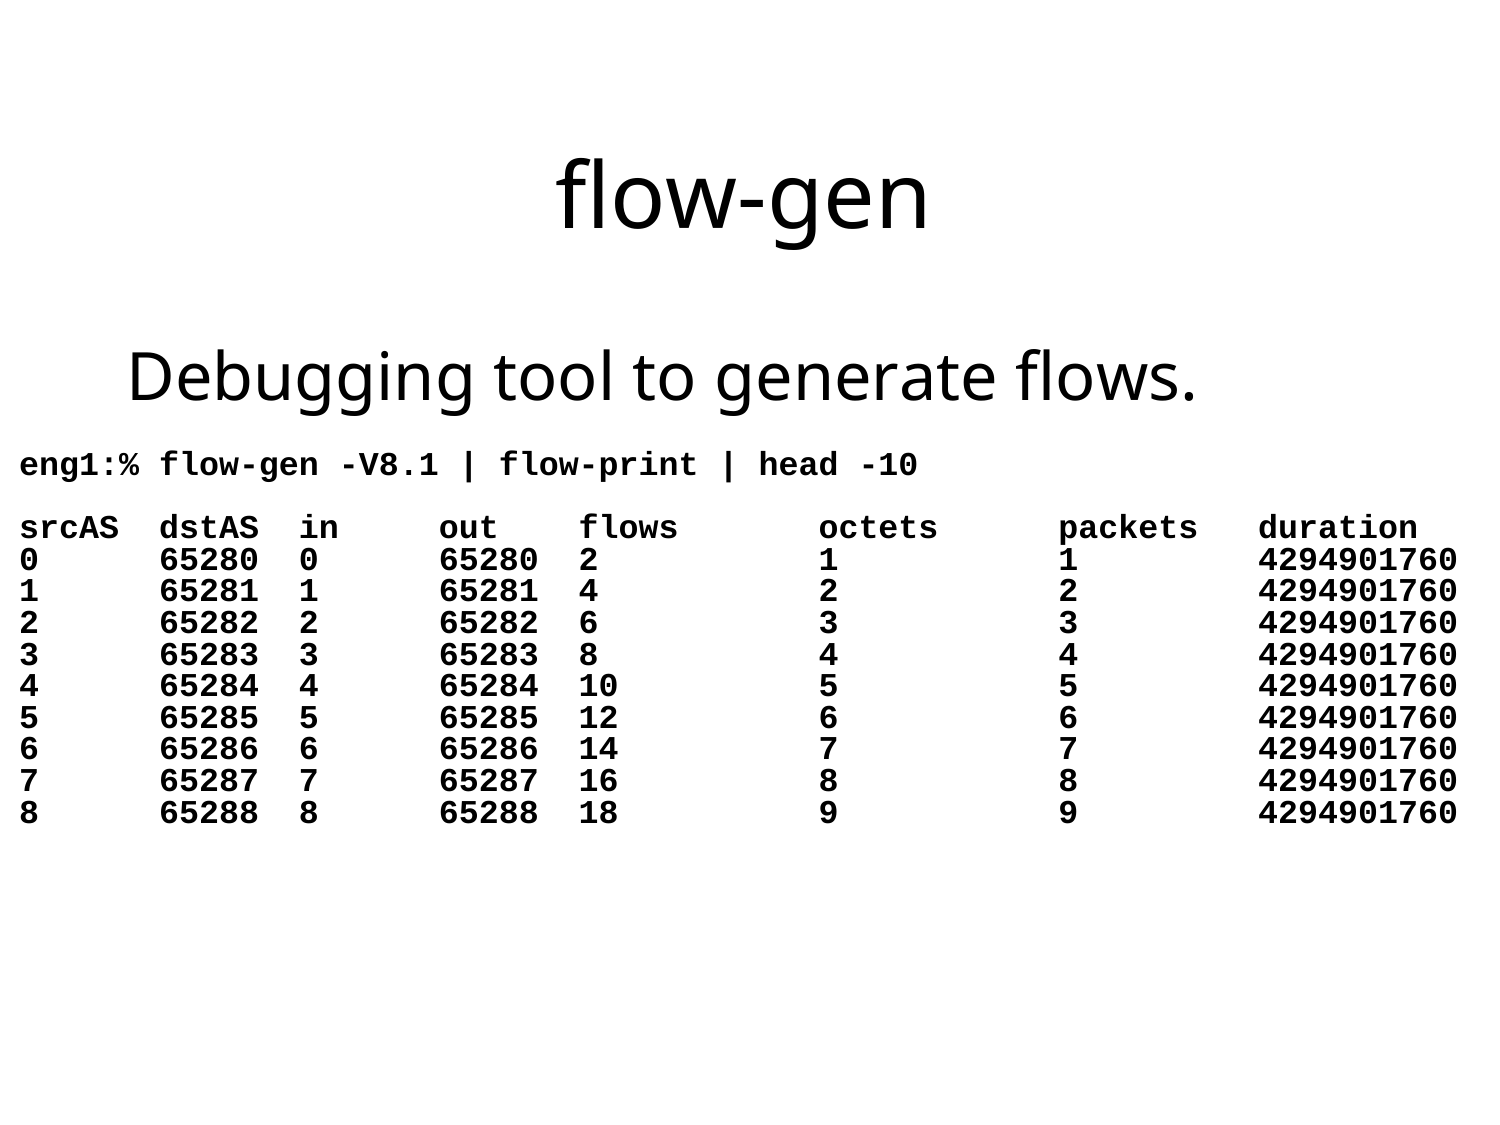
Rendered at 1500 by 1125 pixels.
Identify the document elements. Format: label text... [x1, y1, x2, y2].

text_box eng1:% flow-gen -V8.1 | flow-print | head -10 srcAS dstAS in out flows octets packets duration 0 65280 0 65280 2 1 1 4294901760 1 65281 1 65281 4 2 2 4294901760 2 65282 2 65282 6 3 3 4294901760 3 65283 3 65283 8 4 4 4294901760 4 65284 4 65284 10 5 5 4294901760 5 65285 5 65285 12 6 6 4294901760 6 65286 6 65286 14 7 7 4294901760 7 65287 7 65287 16 8 8 4294901760 8 65288 8 65288 18 9 9 4294901760 [13, 449, 1500, 830]
list Debugging tool to generate flows. [112, 324, 1388, 449]
title flow-gen [112, 62, 1388, 324]
